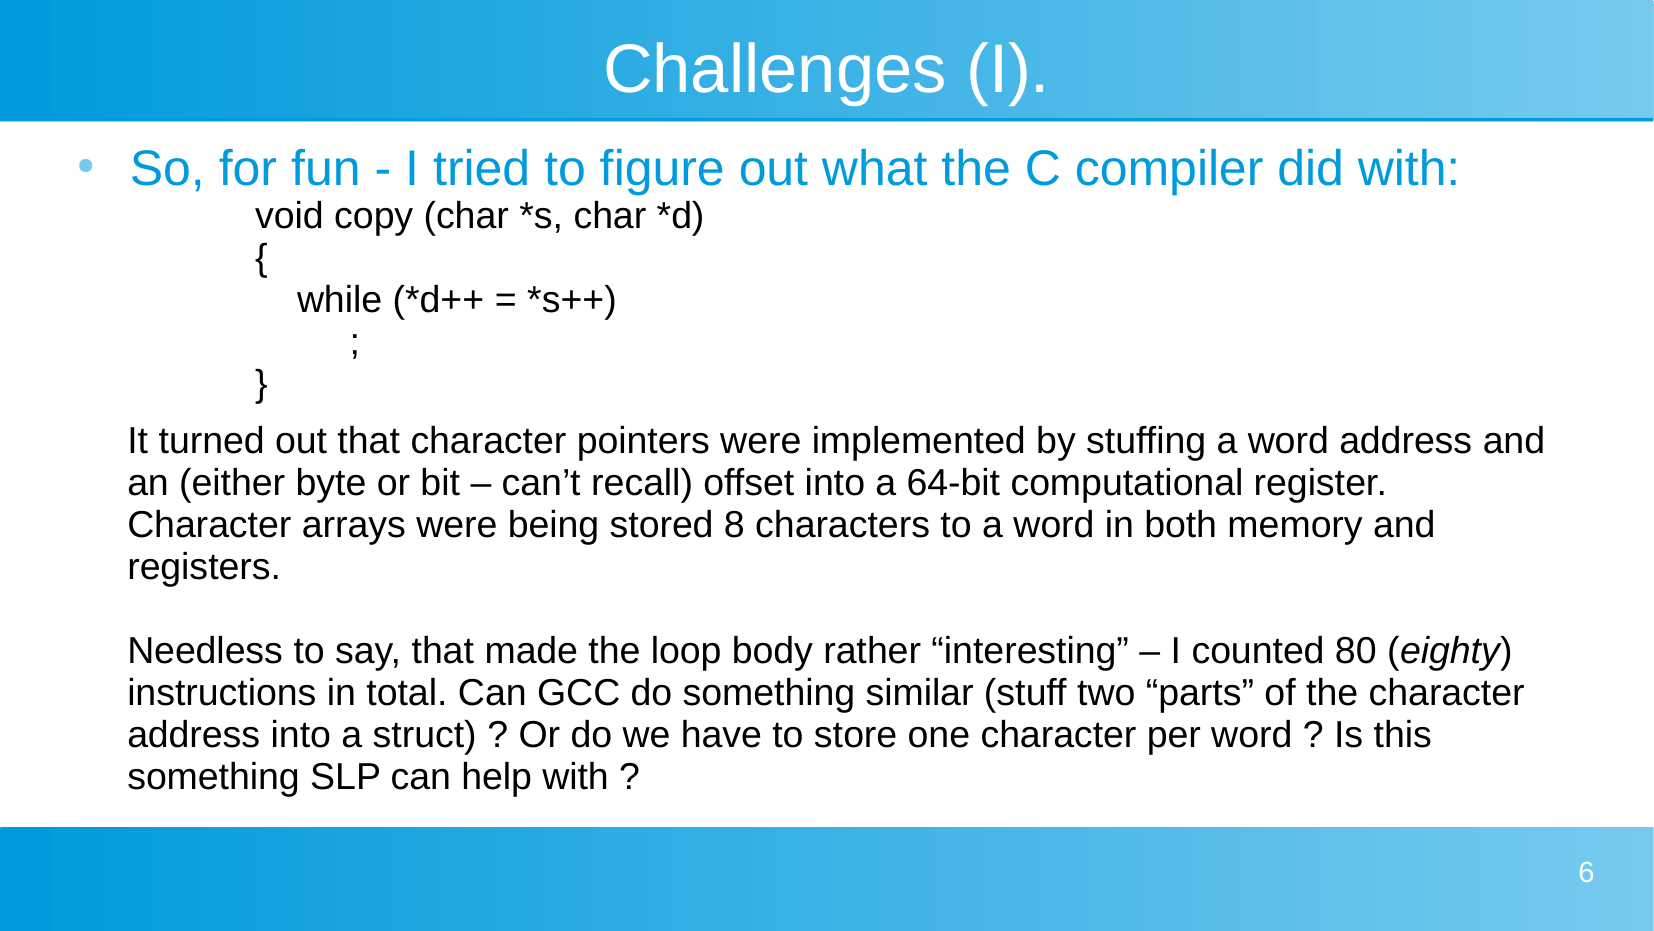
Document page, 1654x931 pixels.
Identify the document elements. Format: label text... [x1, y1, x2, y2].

list So, for fun - I tried to figure out what the C compiler did with: [59, 139, 1595, 188]
title Challenges (I). [59, 29, 1595, 108]
text_box It turned out that character pointers were implemented by stuffing a word address and an (either byte or bit – can’t recall) offset into a 64-bit computational register. Character arrays were being stored 8 characters to a word in both memory and registers. Needless to say, that made the loop body rather “interesting” – I counted 80 (eighty) instructions in total. Can GCC do something similar (stuff two “parts” of the character address into a struct) ? Or do we have to store one character per word ? Is this something SLP can help with ? [112, 412, 1576, 806]
text_box void copy (char *s, char *d) { while (*d++ = *s++) ; } [240, 187, 741, 412]
